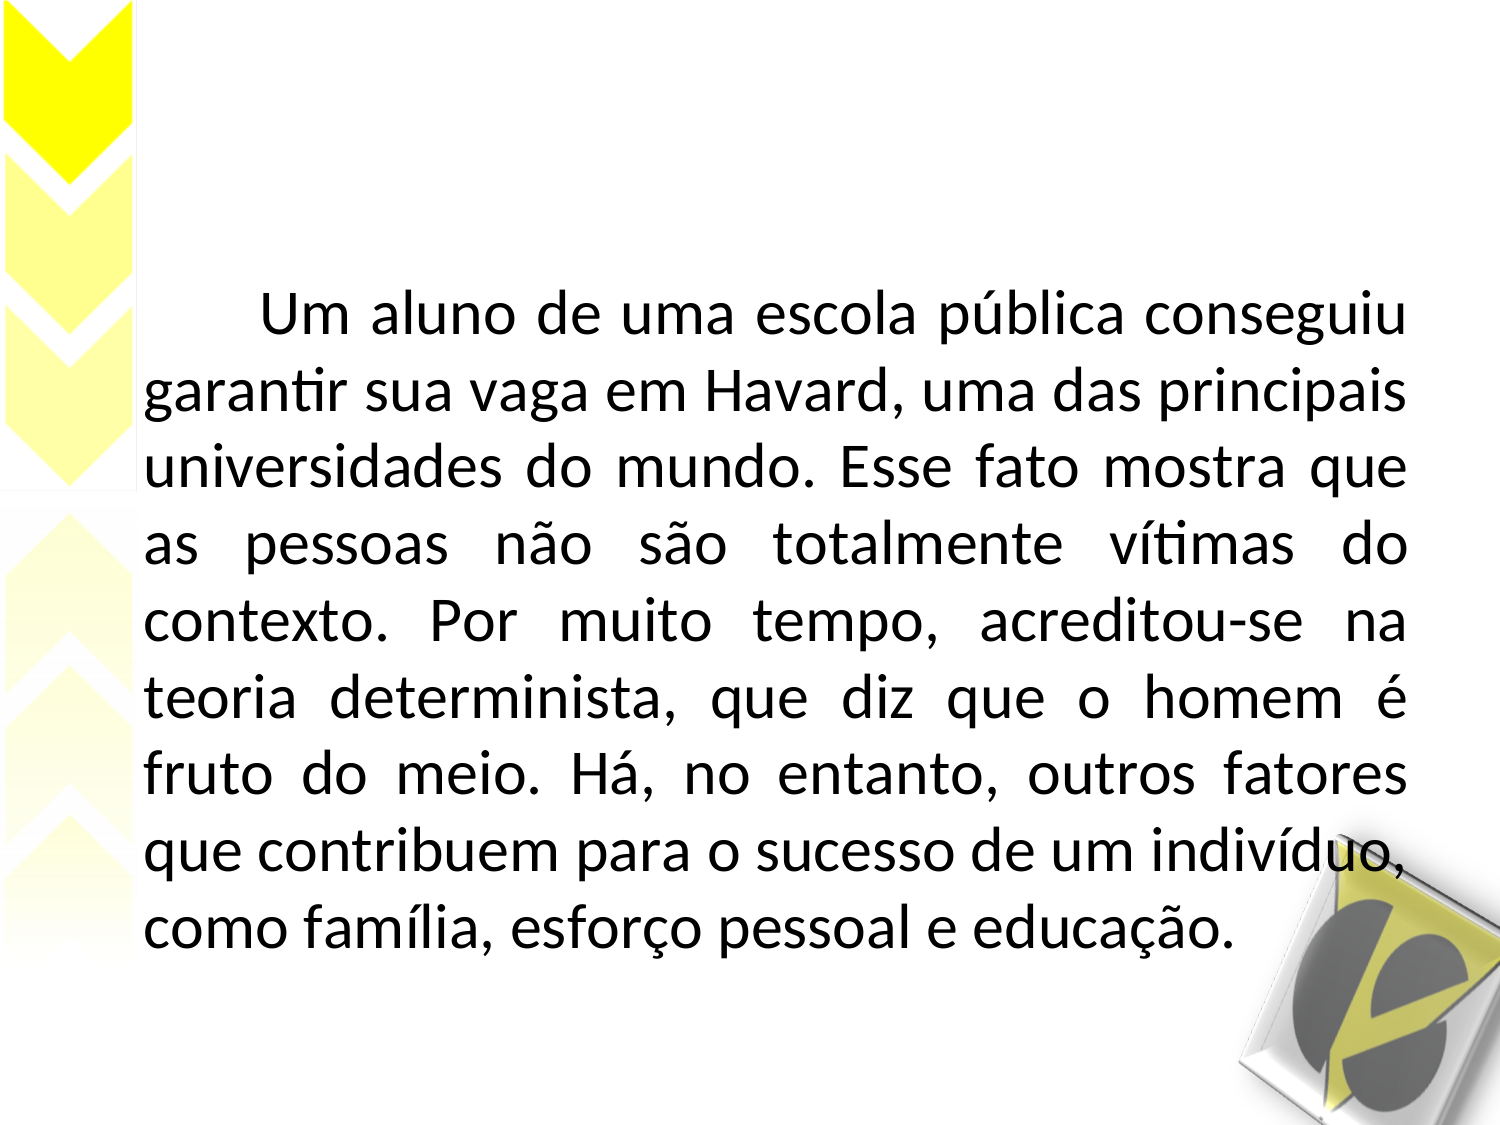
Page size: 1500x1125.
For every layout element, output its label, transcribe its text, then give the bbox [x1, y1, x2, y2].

picture [1194, 786, 1500, 1125]
list Um aluno de uma escola pública conseguiu garantir sua vaga em Havard, uma das principais universidades do mundo. Esse fato mostra que as pessoas não são totalmente vítimas do contexto. Por muito tempo, acreditou-se na teoria determinista, que diz que o homem é fruto do meio. Há, no entanto, outros fatores que contribuem para o sucesso de um indivíduo, como família, esforço pessoal e educação. [75, 262, 1426, 1005]
picture [0, 0, 140, 1003]
